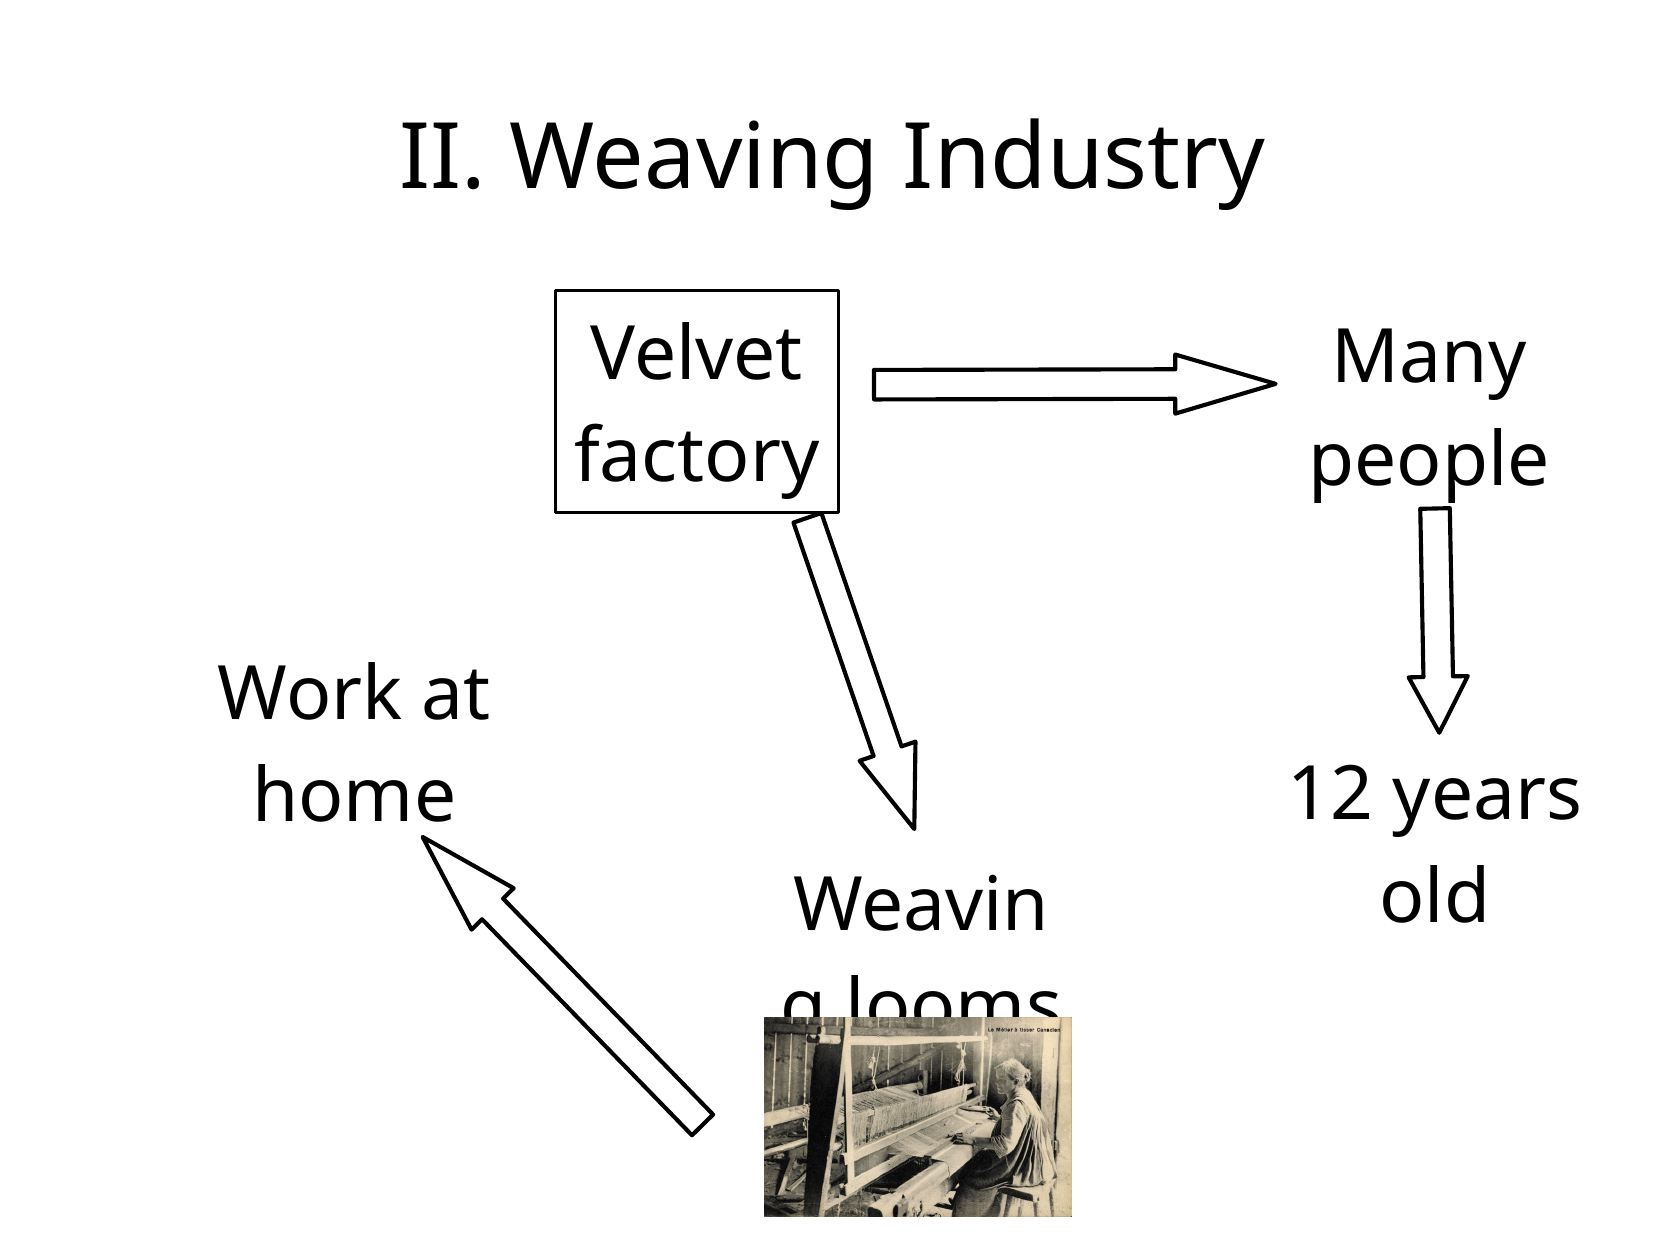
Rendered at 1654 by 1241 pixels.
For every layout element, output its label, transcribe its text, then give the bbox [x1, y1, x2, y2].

text_box [422, 836, 714, 1136]
picture [764, 1017, 1072, 1217]
text_box Many people [1251, 295, 1607, 481]
subtitle [82, 290, 1571, 1010]
text_box [1408, 508, 1468, 732]
subtitle [557, 478, 837, 511]
text_box Work at home [165, 631, 544, 817]
text_box Weaving looms [755, 842, 1087, 1028]
text_box [793, 513, 916, 830]
text_box Velvet factory [555, 290, 839, 478]
title II. Weaving Industry [82, 49, 1571, 257]
text_box [873, 354, 1251, 414]
text_box 12 years old [1240, 732, 1630, 922]
